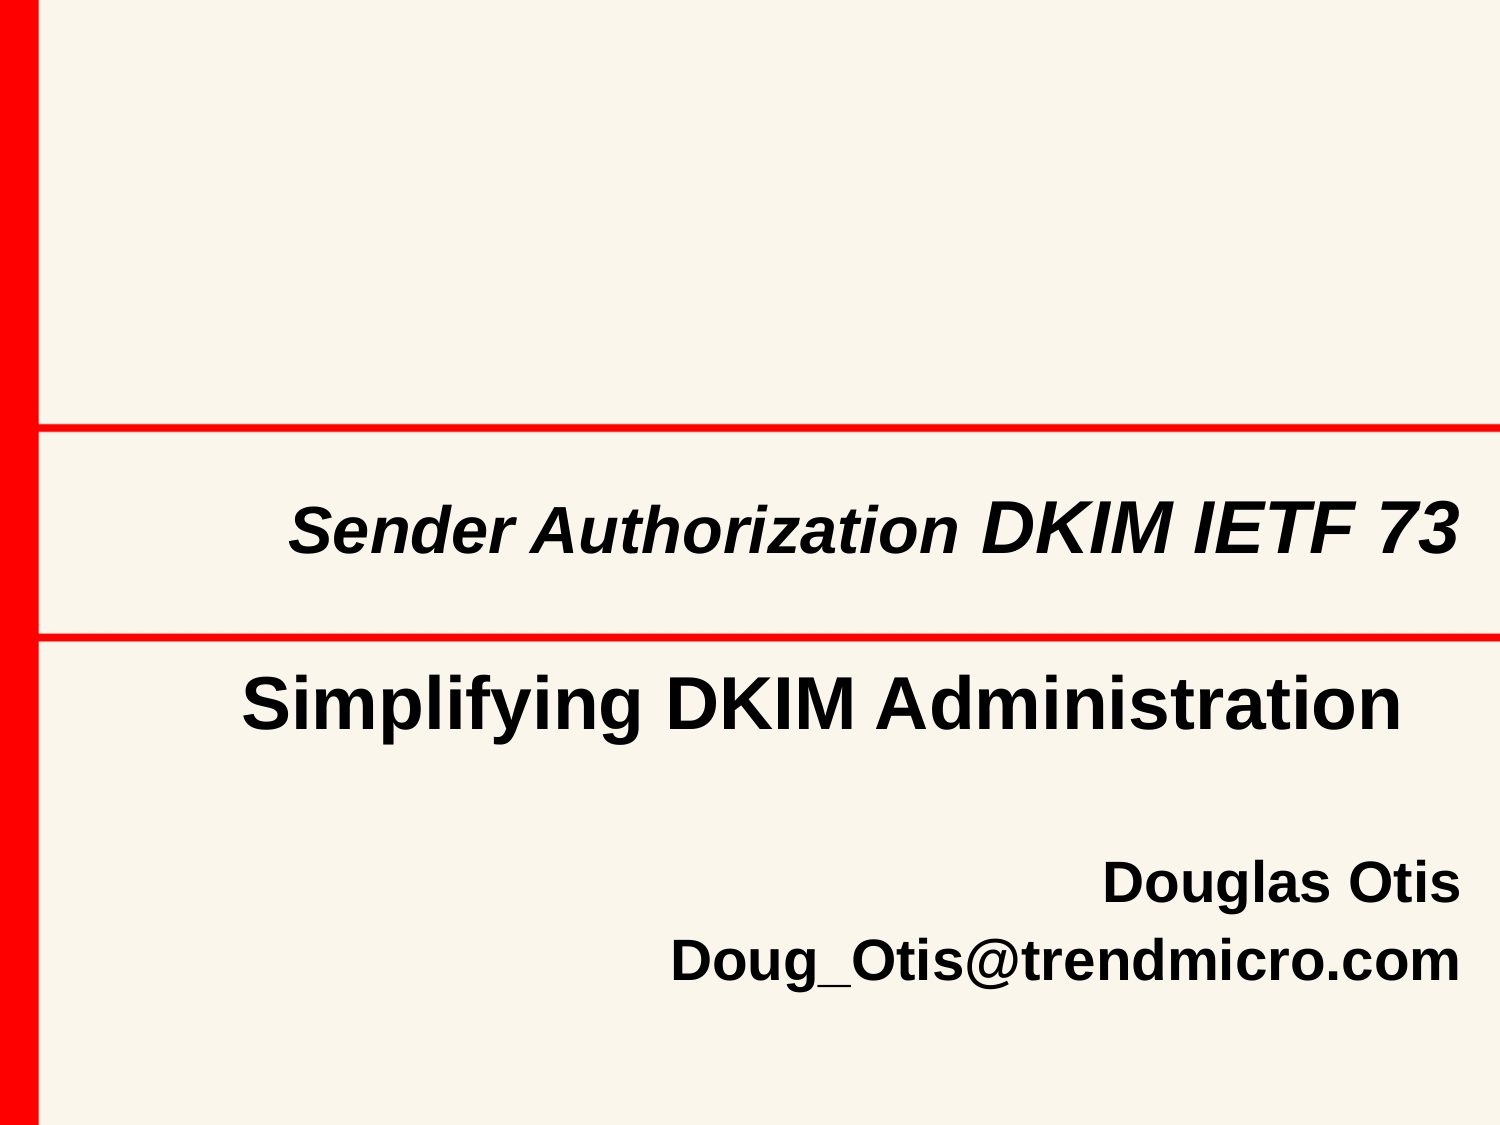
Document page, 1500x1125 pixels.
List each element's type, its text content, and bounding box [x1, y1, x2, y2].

picture [0, 0, 1500, 1125]
subtitle Simplifying DKIM Administration Douglas Otis Doug_Otis@trendmicro.com [226, 658, 1477, 1125]
title Sender Authorization DKIM IETF 73 [224, 435, 1475, 624]
